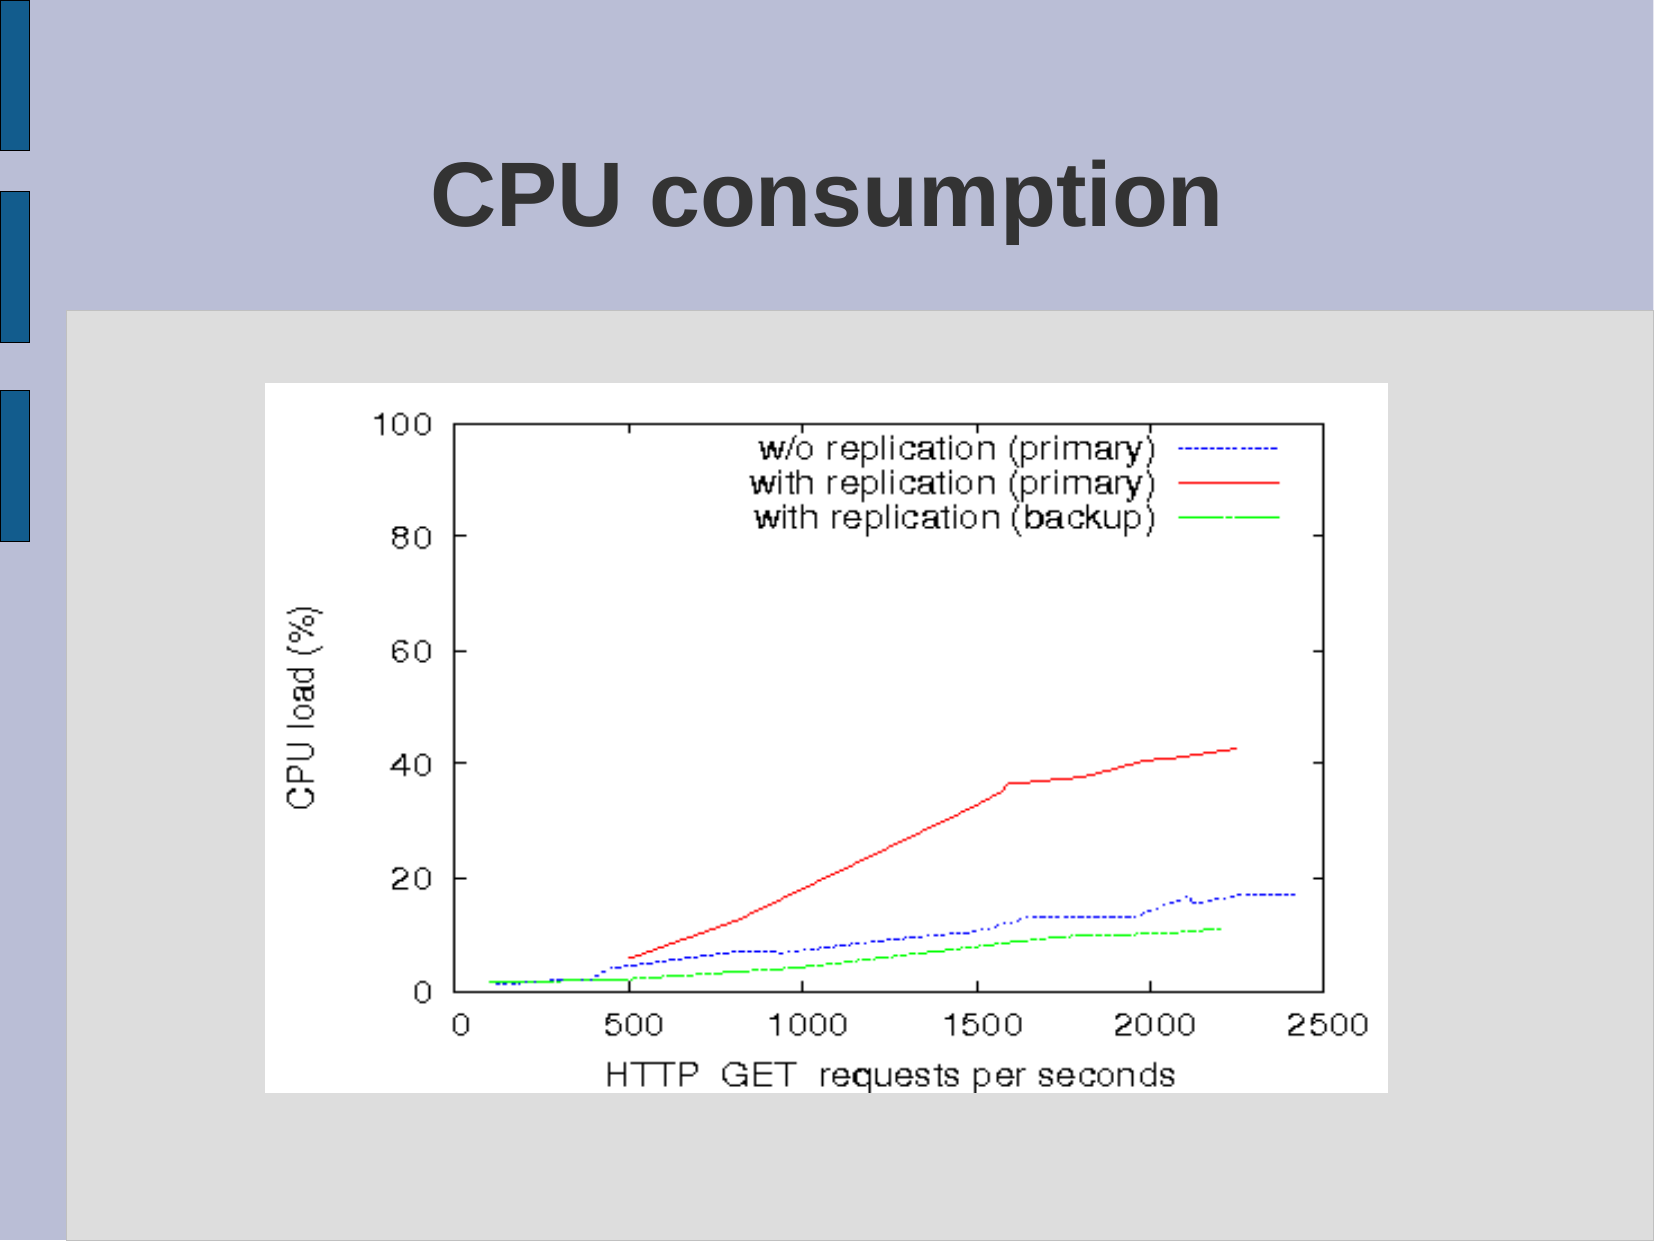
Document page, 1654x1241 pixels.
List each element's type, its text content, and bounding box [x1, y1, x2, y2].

title CPU consumption [121, 91, 1534, 299]
picture [265, 383, 1388, 1093]
